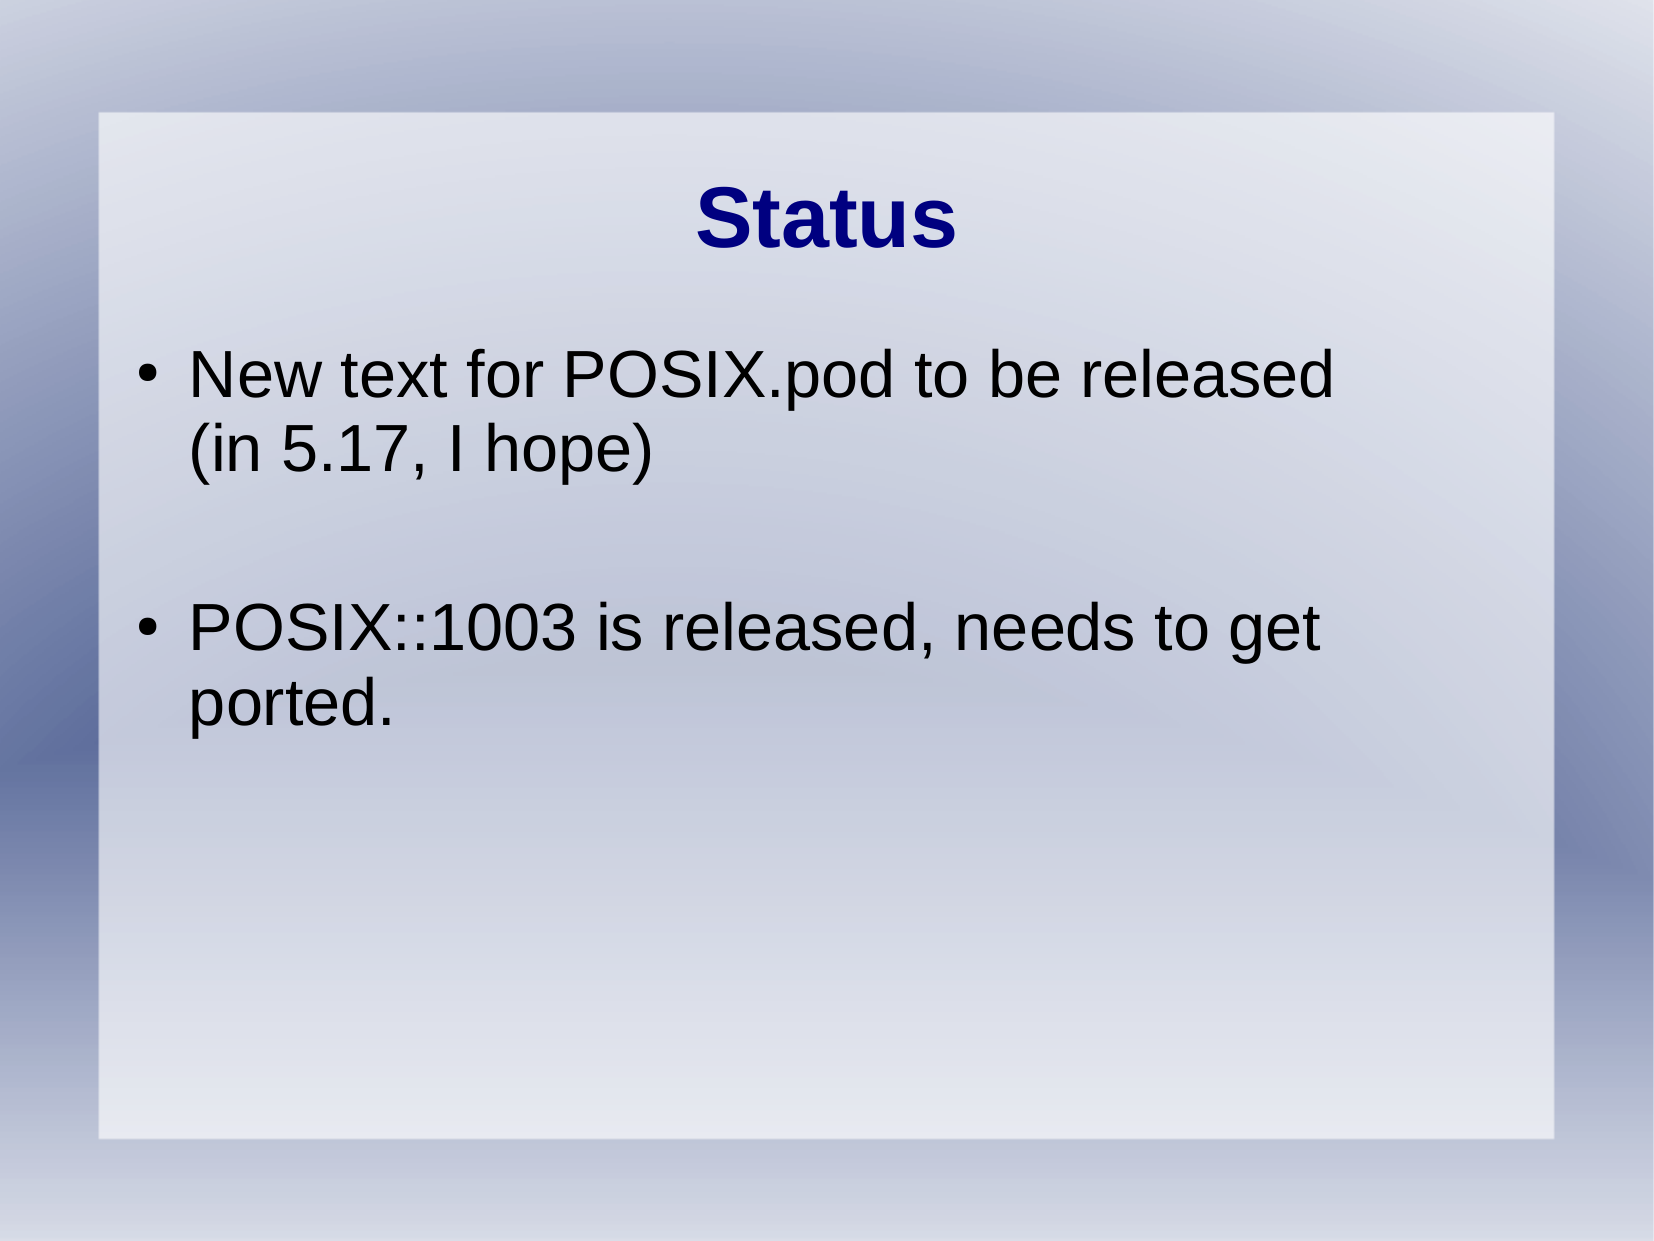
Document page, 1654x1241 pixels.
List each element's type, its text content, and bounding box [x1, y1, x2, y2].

list New text for POSIX.pod to be released (in 5.17, I hope) POSIX::1003 is released, needs to get ported. [118, 336, 1506, 1156]
title Status [118, 114, 1536, 322]
picture [0, 0, 1654, 1241]
